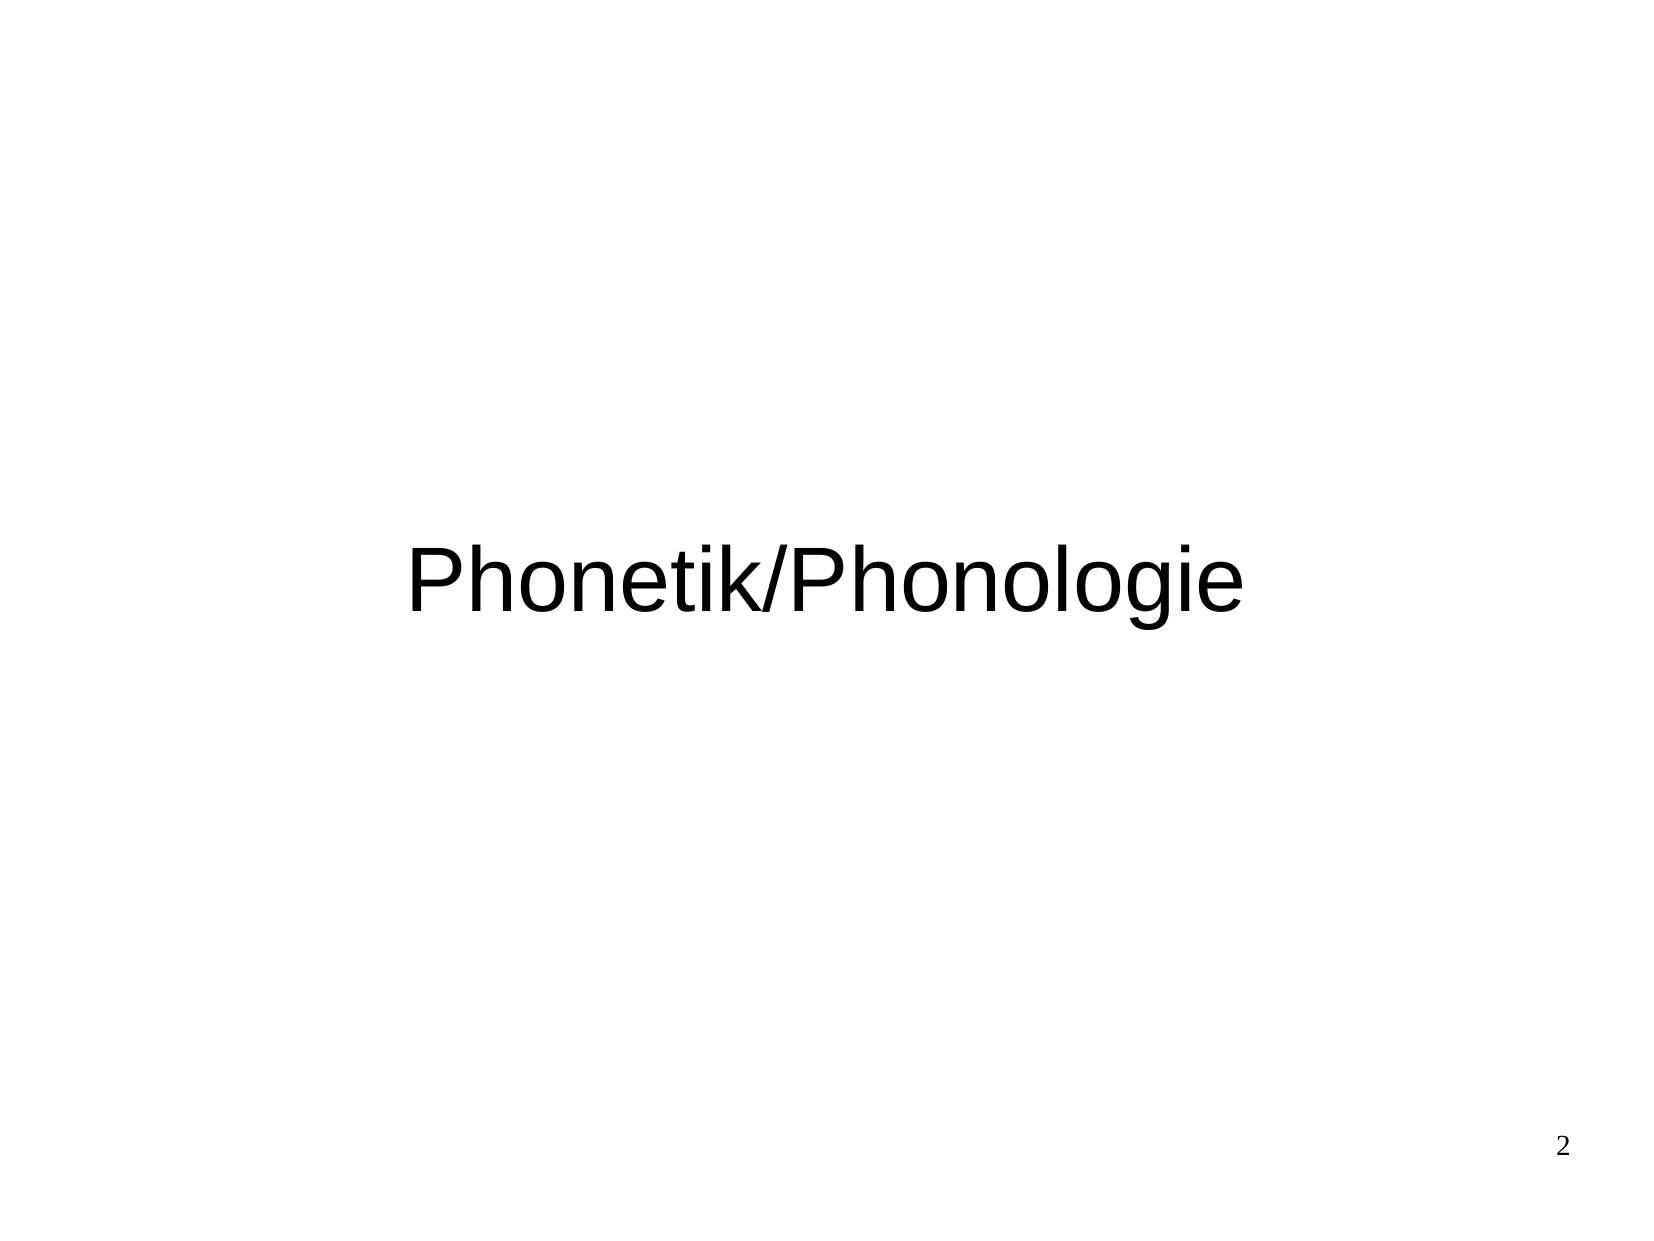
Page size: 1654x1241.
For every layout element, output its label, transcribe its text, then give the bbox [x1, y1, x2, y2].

subtitle Phonetik/Phonologie [82, 59, 1571, 1102]
